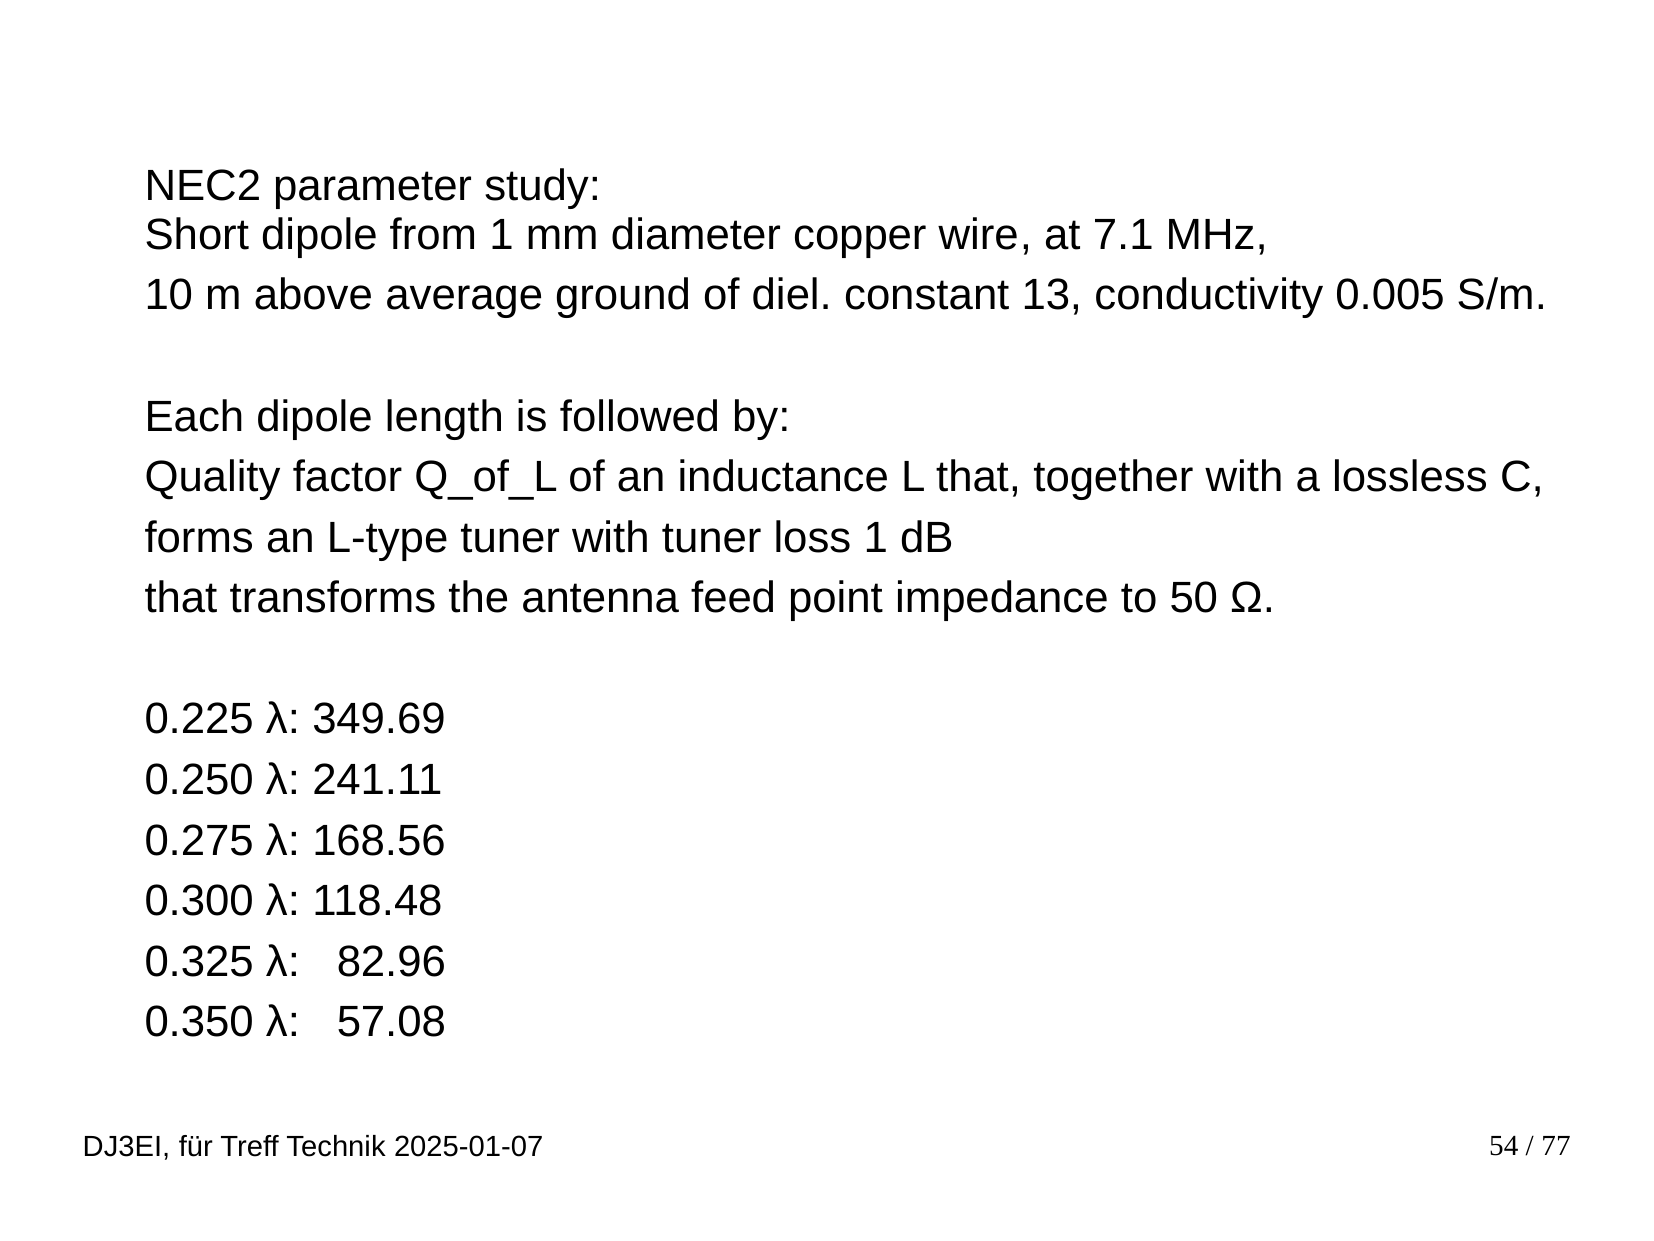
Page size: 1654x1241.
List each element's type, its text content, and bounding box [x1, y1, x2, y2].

text_box NEC2 parameter study: Short dipole from 1 mm diameter copper wire, at 7.1 MHz, 10 m above average ground of diel. constant 13, conductivity 0.005 S/m. Each dipole length is followed by: Quality factor Q_of_L of an inductance L that, together with a lossless C, forms an L-type tuner with tuner loss 1 dB that transforms the antenna feed point impedance to 50 Ω. 0.225 λ: 349.69 0.250 λ: 241.11 0.275 λ: 168.56 0.300 λ: 118.48 0.325 λ: 82.96 0.350 λ: 57.08 [129, 153, 1564, 1054]
